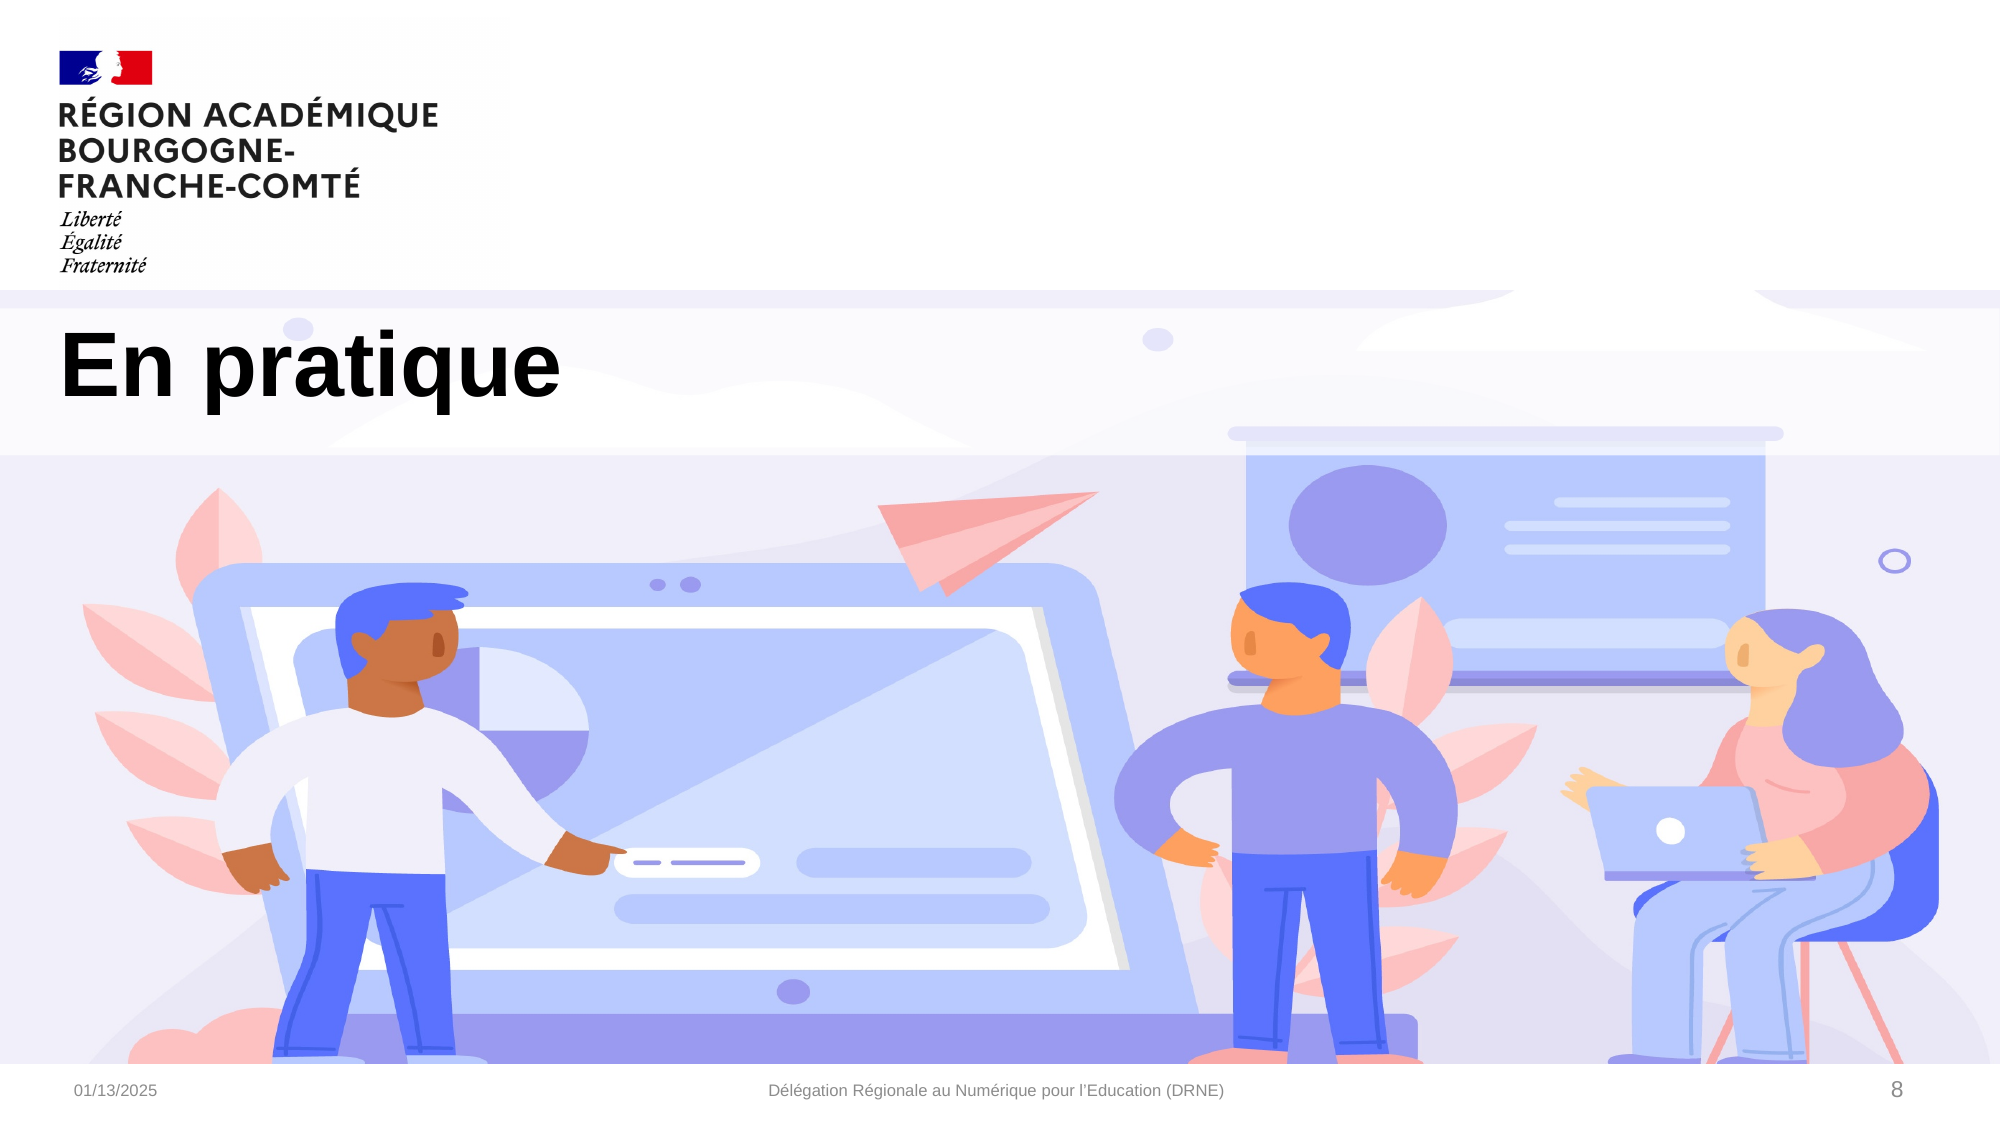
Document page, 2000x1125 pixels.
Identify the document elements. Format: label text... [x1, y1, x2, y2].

text_box 8 [1890, 1076, 1914, 1108]
text_box [0, 0, 2000, 290]
picture [0, 455, 2000, 1064]
text_box 01/13/2025 [74, 1080, 163, 1104]
text_box Délégation Régionale au Numérique pour l’Education (DRNE) [768, 1081, 1246, 1105]
text_box [0, 1064, 2000, 1125]
picture [0, 17, 2000, 308]
text_box [0, 308, 2000, 455]
text_box En pratique [59, 313, 559, 439]
